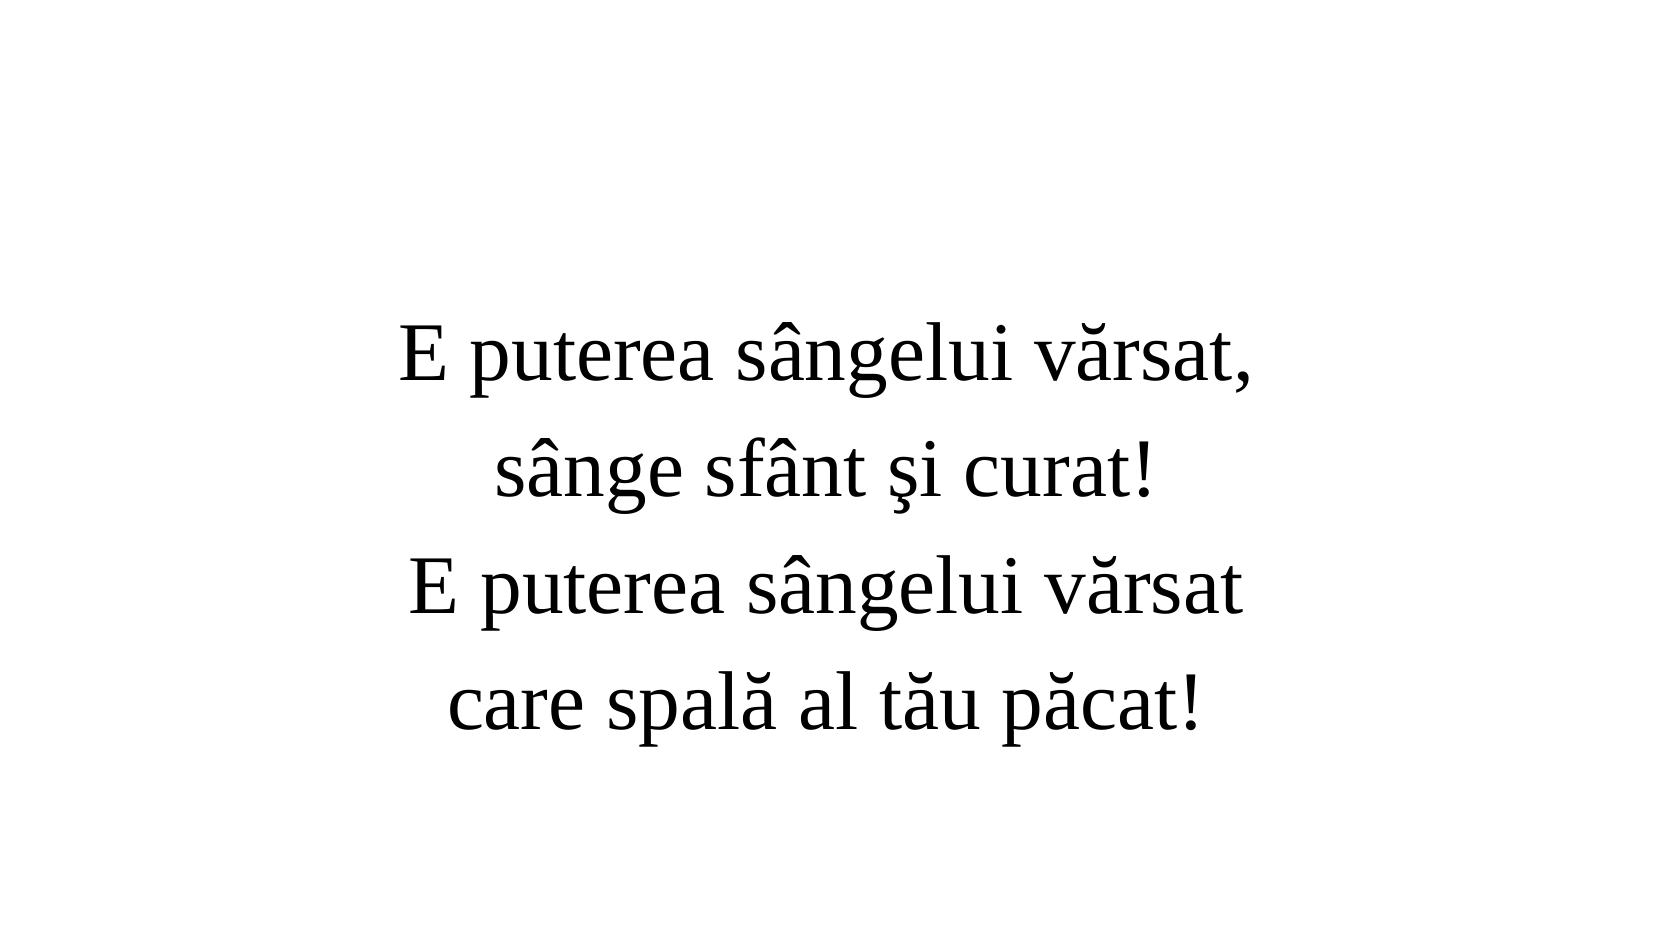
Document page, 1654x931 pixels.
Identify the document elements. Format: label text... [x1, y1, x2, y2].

subtitle E puterea sângelui vărsat, sânge sfânt şi curat! E puterea sângelui vărsat care spală al tău păcat! [0, 289, 1654, 680]
